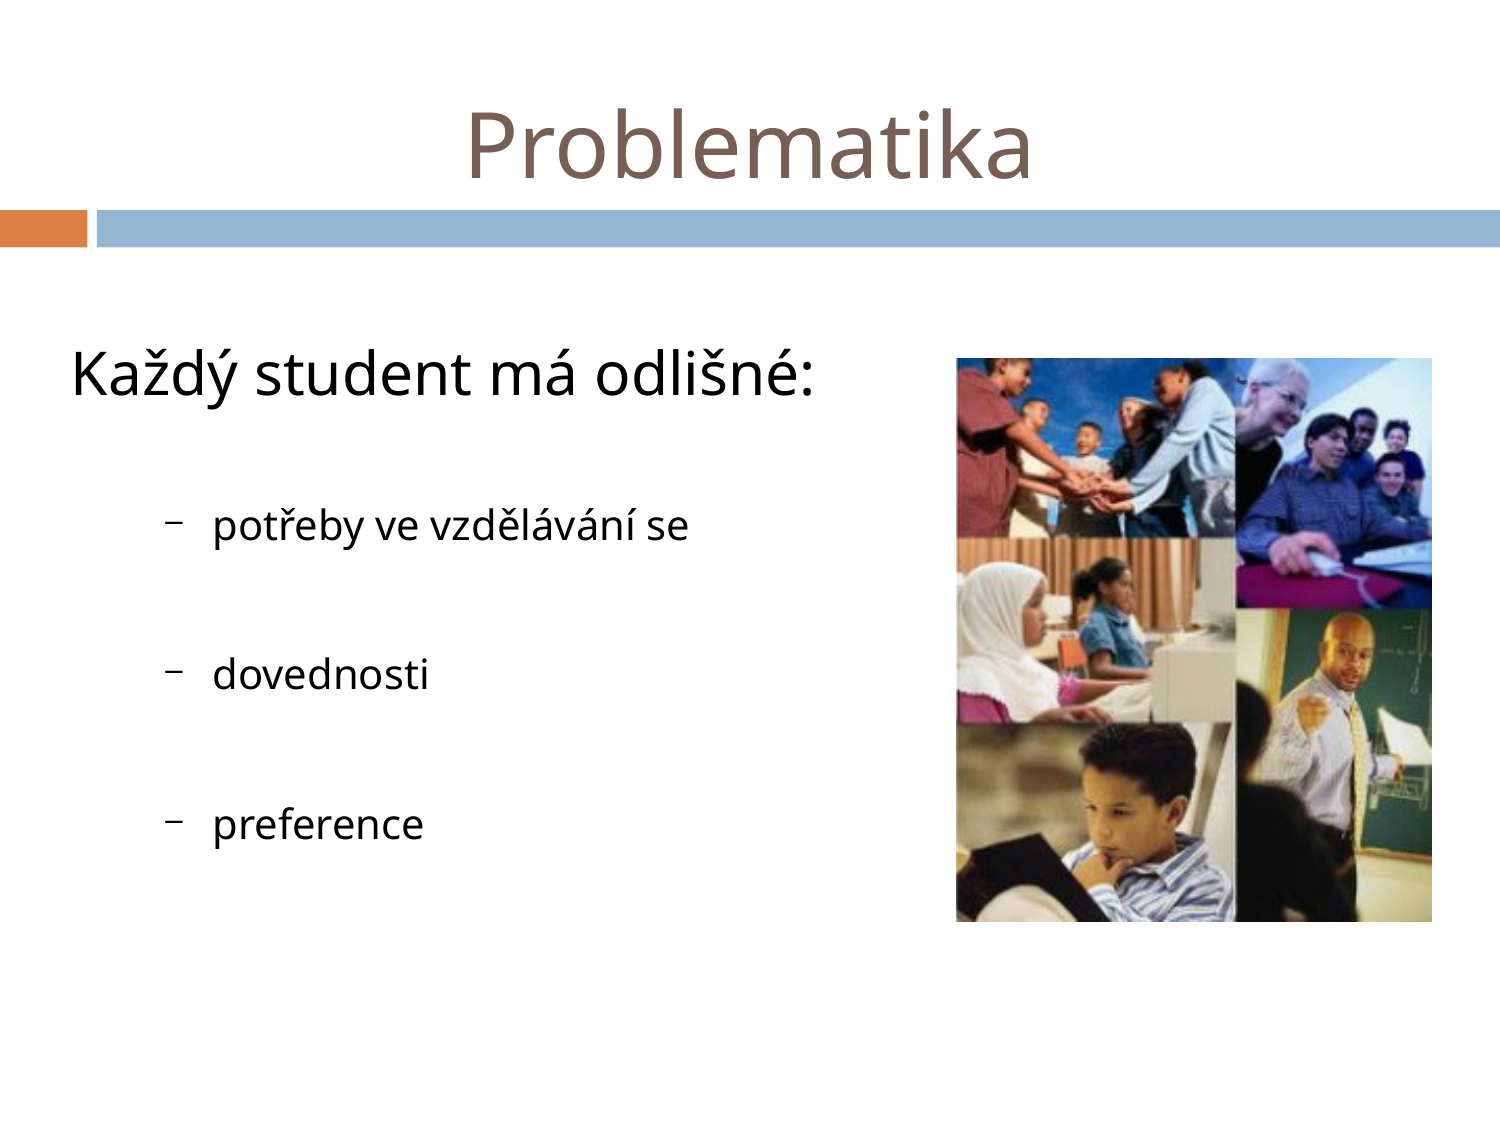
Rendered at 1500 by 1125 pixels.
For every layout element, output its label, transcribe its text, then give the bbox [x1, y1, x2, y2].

picture [956, 358, 1432, 922]
title Problematika [0, 0, 1500, 213]
list Každý student má odlišné: potřeby ve vzdělávání se dovednosti preference [0, 248, 910, 1125]
